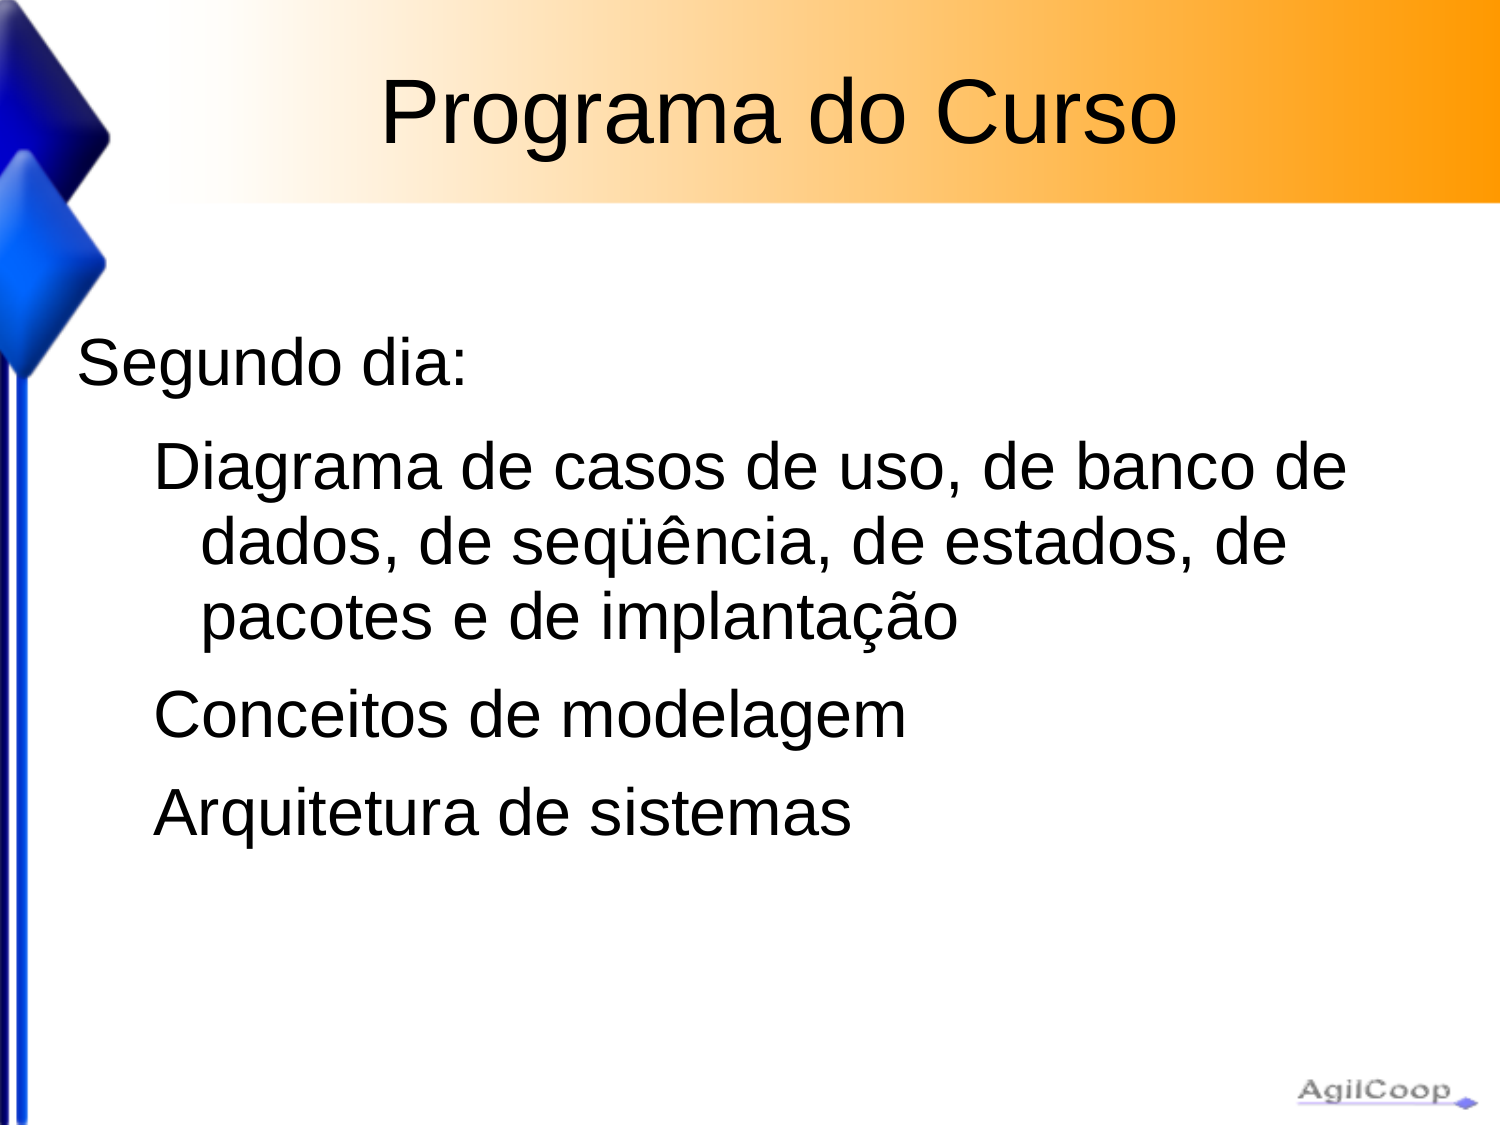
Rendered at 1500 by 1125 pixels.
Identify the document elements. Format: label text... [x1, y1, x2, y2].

list Segundo dia: Diagrama de casos de uso, de banco de dados, de seqüência, de estados, de pacotes e de implantação Conceitos de modelagem Arquitetura de sistemas [59, 324, 1477, 1028]
title Programa do Curso [82, 8, 1477, 216]
picture [0, 0, 1500, 1125]
